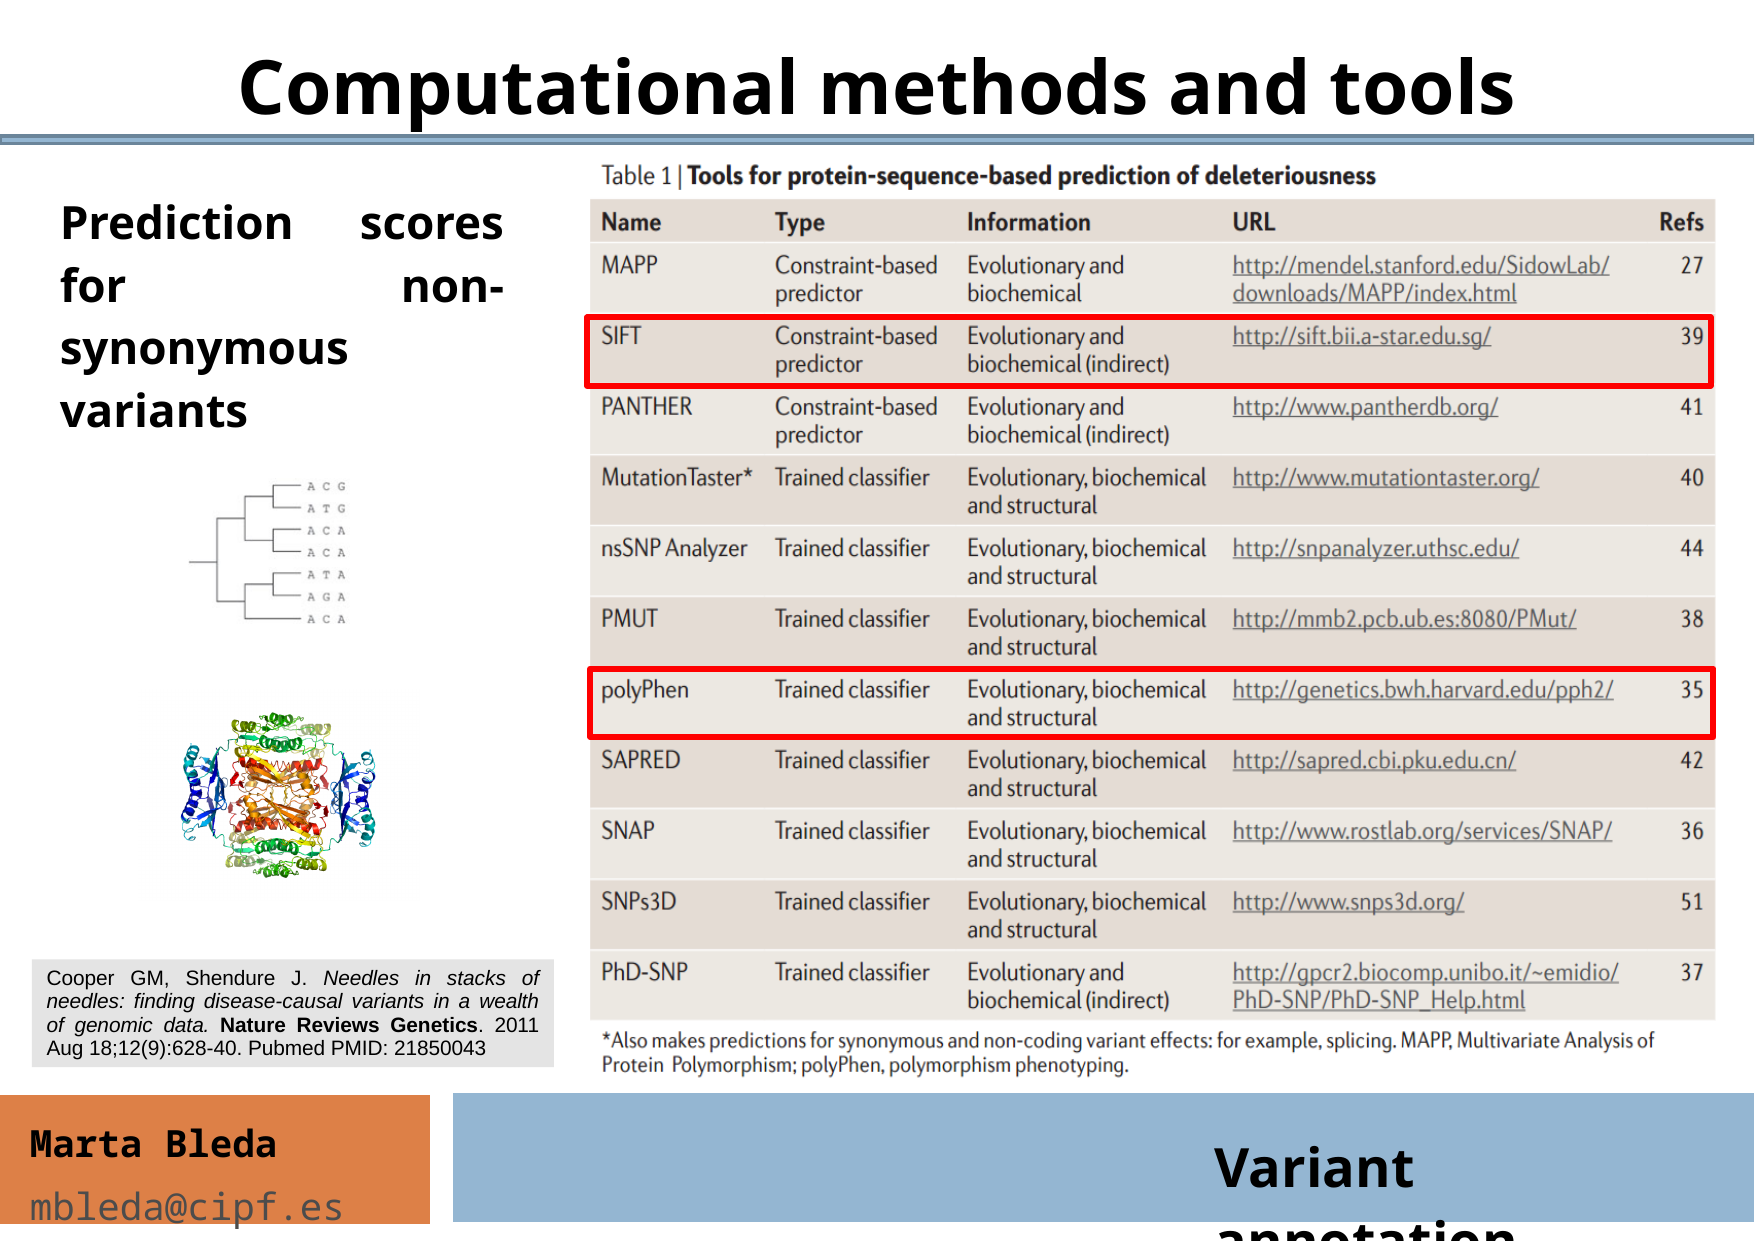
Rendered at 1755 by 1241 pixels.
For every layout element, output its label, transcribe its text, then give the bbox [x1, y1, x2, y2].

picture [593, 672, 1710, 734]
text_box Marta Bleda mbleda@cipf.es [15, 1110, 406, 1213]
text_box [0, 136, 1754, 144]
picture [188, 475, 359, 632]
picture [587, 161, 1722, 1080]
text_box Prediction scores for non-synonymous variants [45, 183, 519, 356]
text_box Cooper GM, Shendure J. Needles in stacks of needles: finding disease-causal variants in a wealth of genomic data. Nature Reviews Genetics. 2011 Aug 18;12(9):628-40. Pubmed PMID: 21850043 [31, 959, 554, 1068]
text_box Variant annotation [1200, 1122, 1726, 1200]
picture [590, 320, 1708, 383]
text_box Computational methods and tools [67, 27, 1688, 129]
picture [138, 689, 420, 901]
